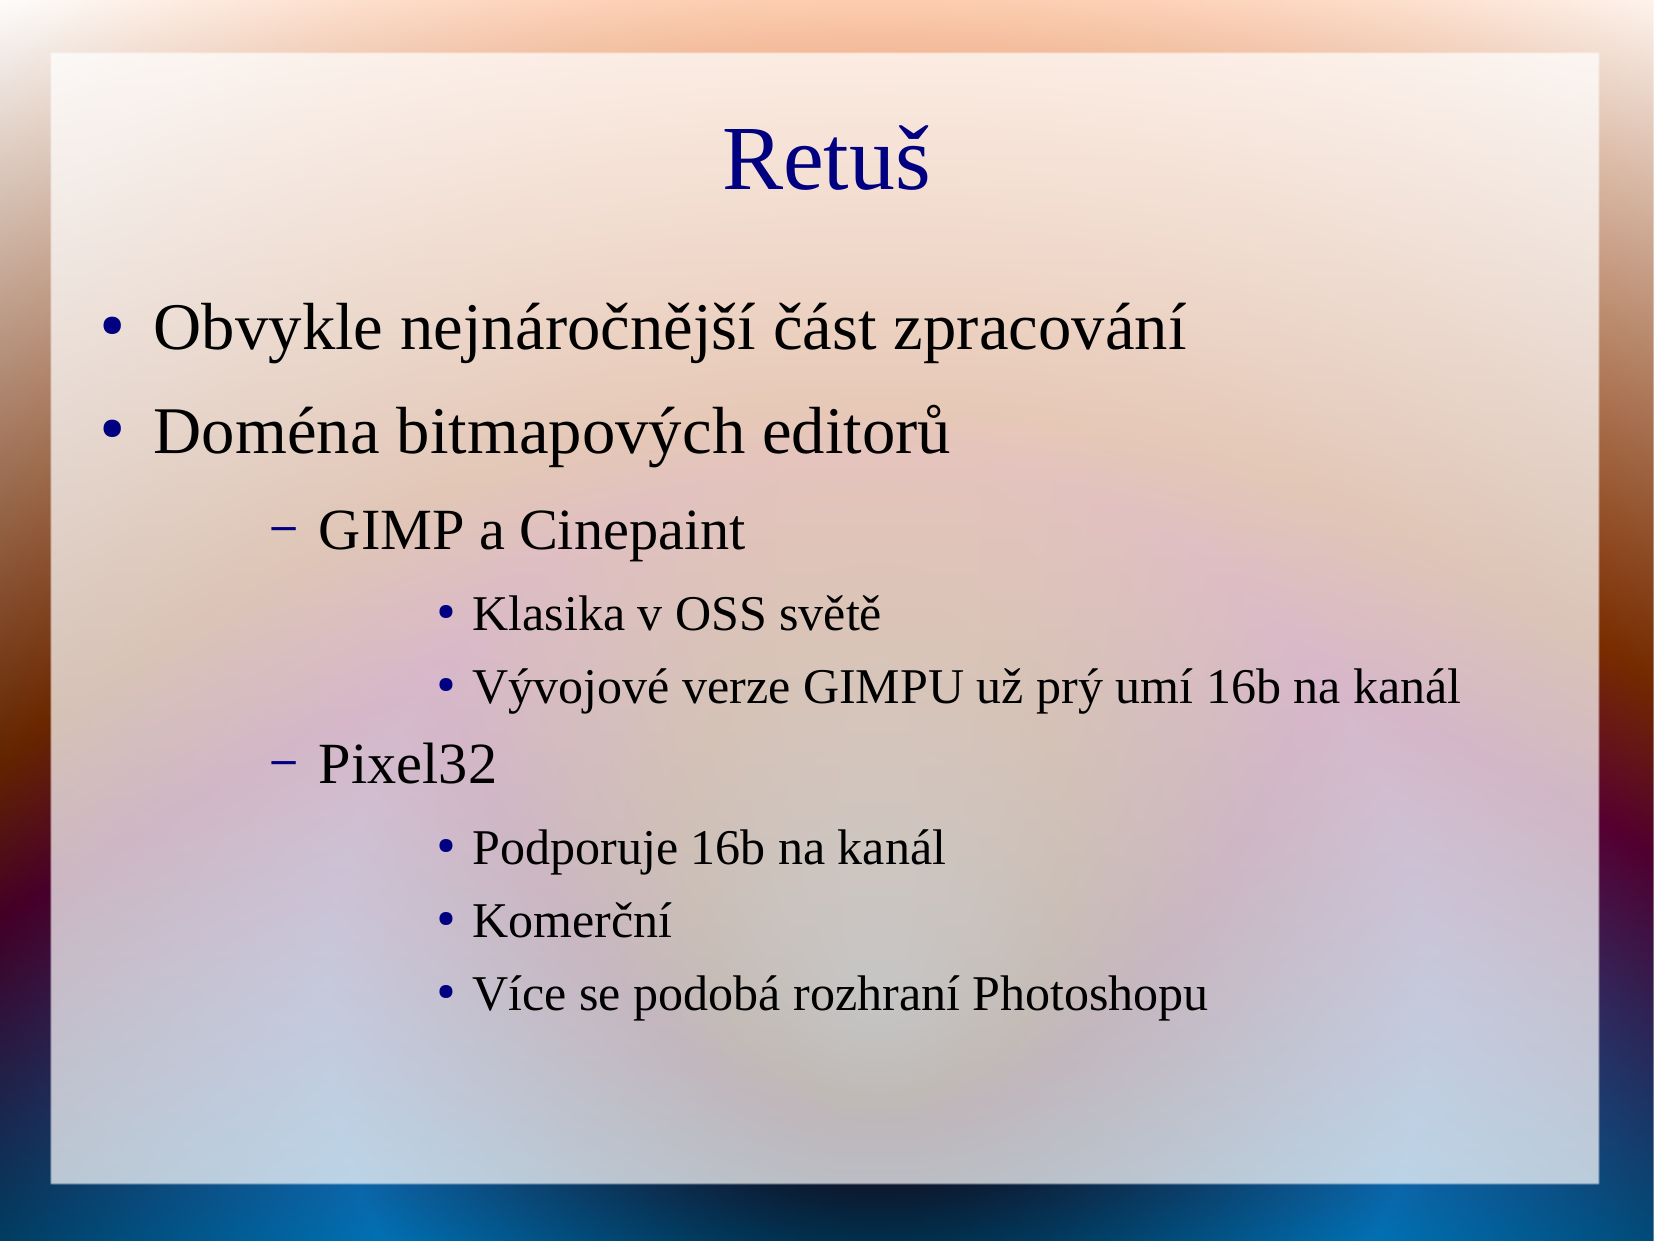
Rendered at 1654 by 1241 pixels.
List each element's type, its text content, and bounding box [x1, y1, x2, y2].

picture [0, 0, 1654, 1241]
title Retuš [82, 62, 1571, 256]
list Obvykle nejnáročnější část zpracování Doména bitmapových editorů GIMP a Cinepaint Klasika v OSS světě Vývojové verze GIMPU už prý umí 16b na kanál Pixel32 Podporuje 16b na kanál Komerční Více se podobá rozhraní Photoshopu [82, 290, 1571, 1094]
